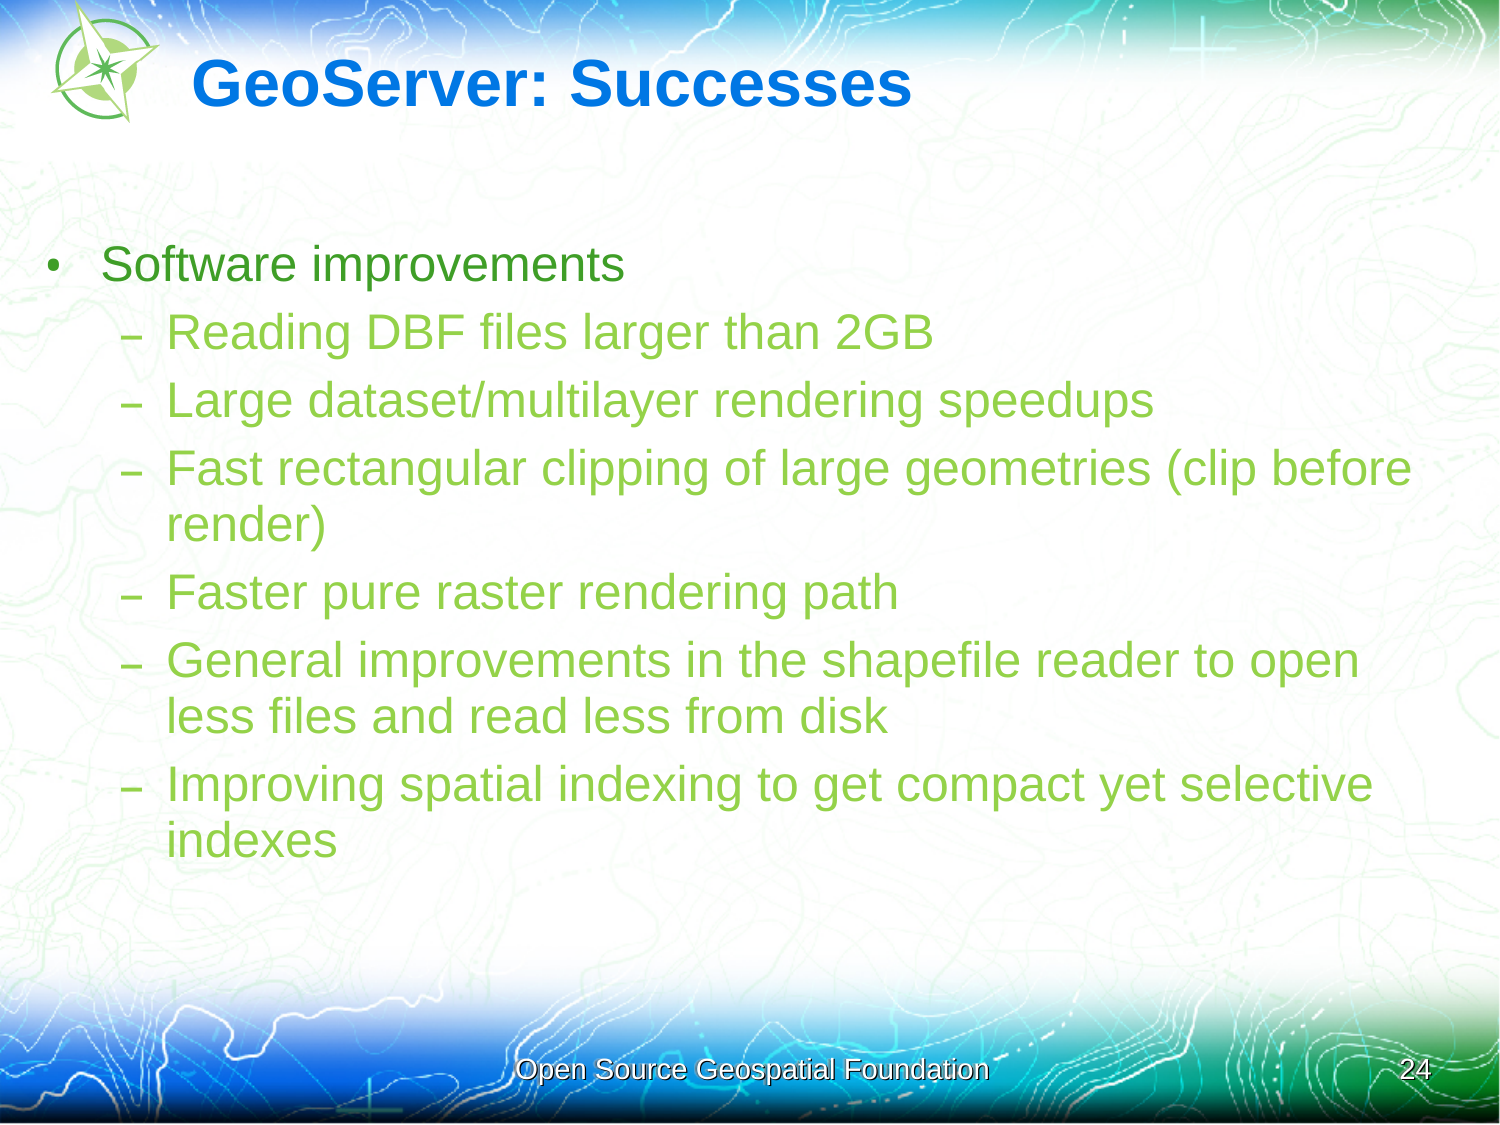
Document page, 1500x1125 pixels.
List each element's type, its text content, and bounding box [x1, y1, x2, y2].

title GeoServer: Successes [177, 33, 1477, 134]
list Software improvements Reading DBF files larger than 2GB Large dataset/multilayer rendering speedups Fast rectangular clipping of large geometries (clip before render) Faster pure raster rendering path General improvements in the shapefile reader to open less files and read less from disk Improving spatial indexing to get compact yet selective indexes [29, 147, 1477, 1034]
picture [0, 0, 1500, 1125]
